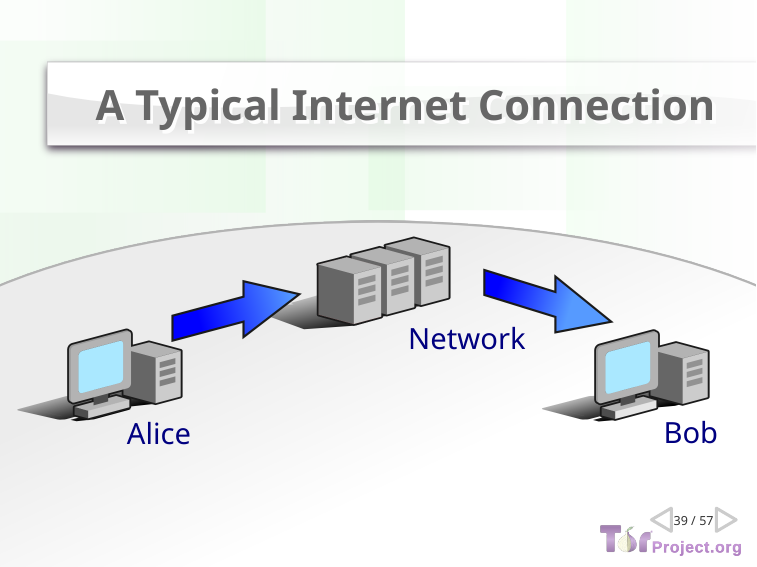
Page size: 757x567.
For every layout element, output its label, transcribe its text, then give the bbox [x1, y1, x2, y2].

text_box Alice [102, 405, 216, 456]
text_box Bob [634, 404, 748, 455]
text_box [651, 508, 672, 532]
text_box Network [382, 310, 551, 361]
text_box [716, 508, 737, 532]
text_box <number> / 61 [618, 504, 756, 555]
text_box A Typical Internet Connection [80, 61, 709, 147]
picture [0, 0, 757, 567]
